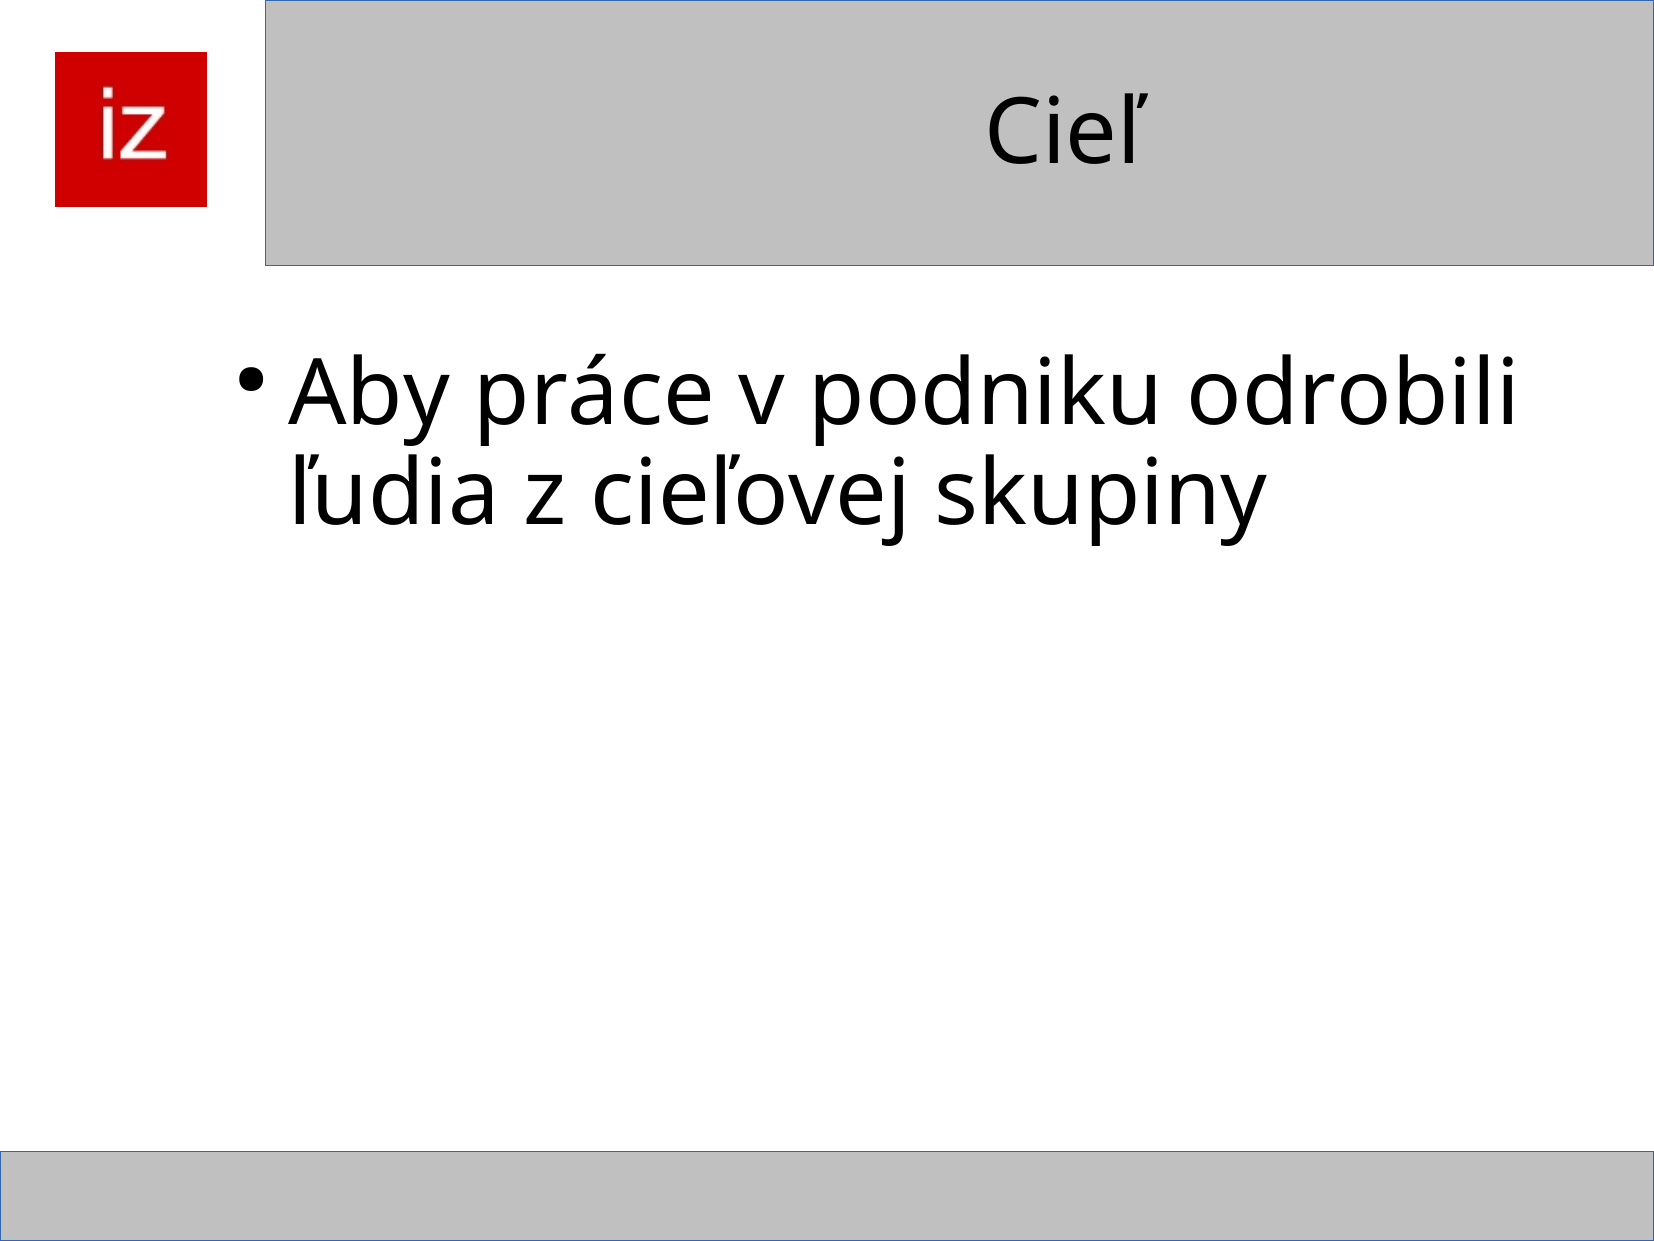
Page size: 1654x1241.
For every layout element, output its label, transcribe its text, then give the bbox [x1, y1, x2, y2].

list Aby práce v podniku odrobili ľudia z cieľovej skupiny [121, 344, 1533, 1126]
picture [55, 52, 207, 207]
title Cieľ [561, 29, 1565, 237]
